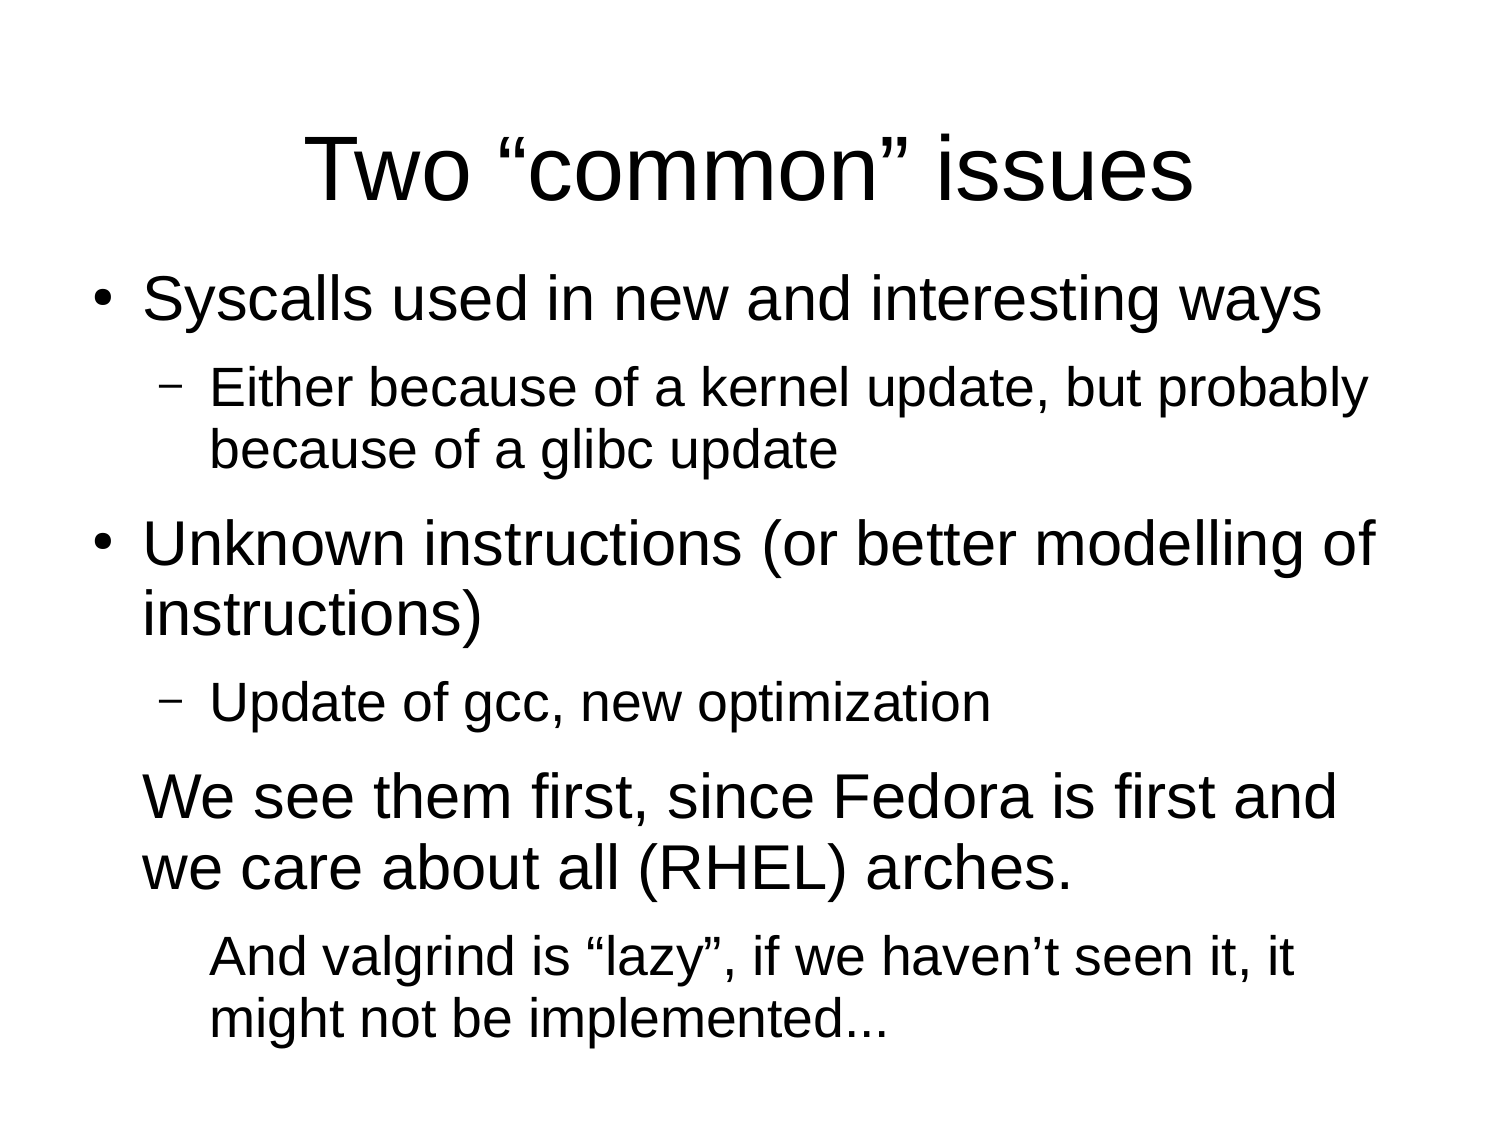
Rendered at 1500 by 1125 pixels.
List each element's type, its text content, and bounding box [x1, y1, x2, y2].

list Syscalls used in new and interesting ways Either because of a kernel update, but probably because of a glibc update Unknown instructions (or better modelling of instructions) Update of gcc, new optimization We see them first, since Fedora is first and we care about all (RHEL) arches. And valgrind is “lazy”, if we haven’t seen it, it might not be implemented... [75, 263, 1426, 1051]
title Two “common” issues [103, 59, 1397, 263]
